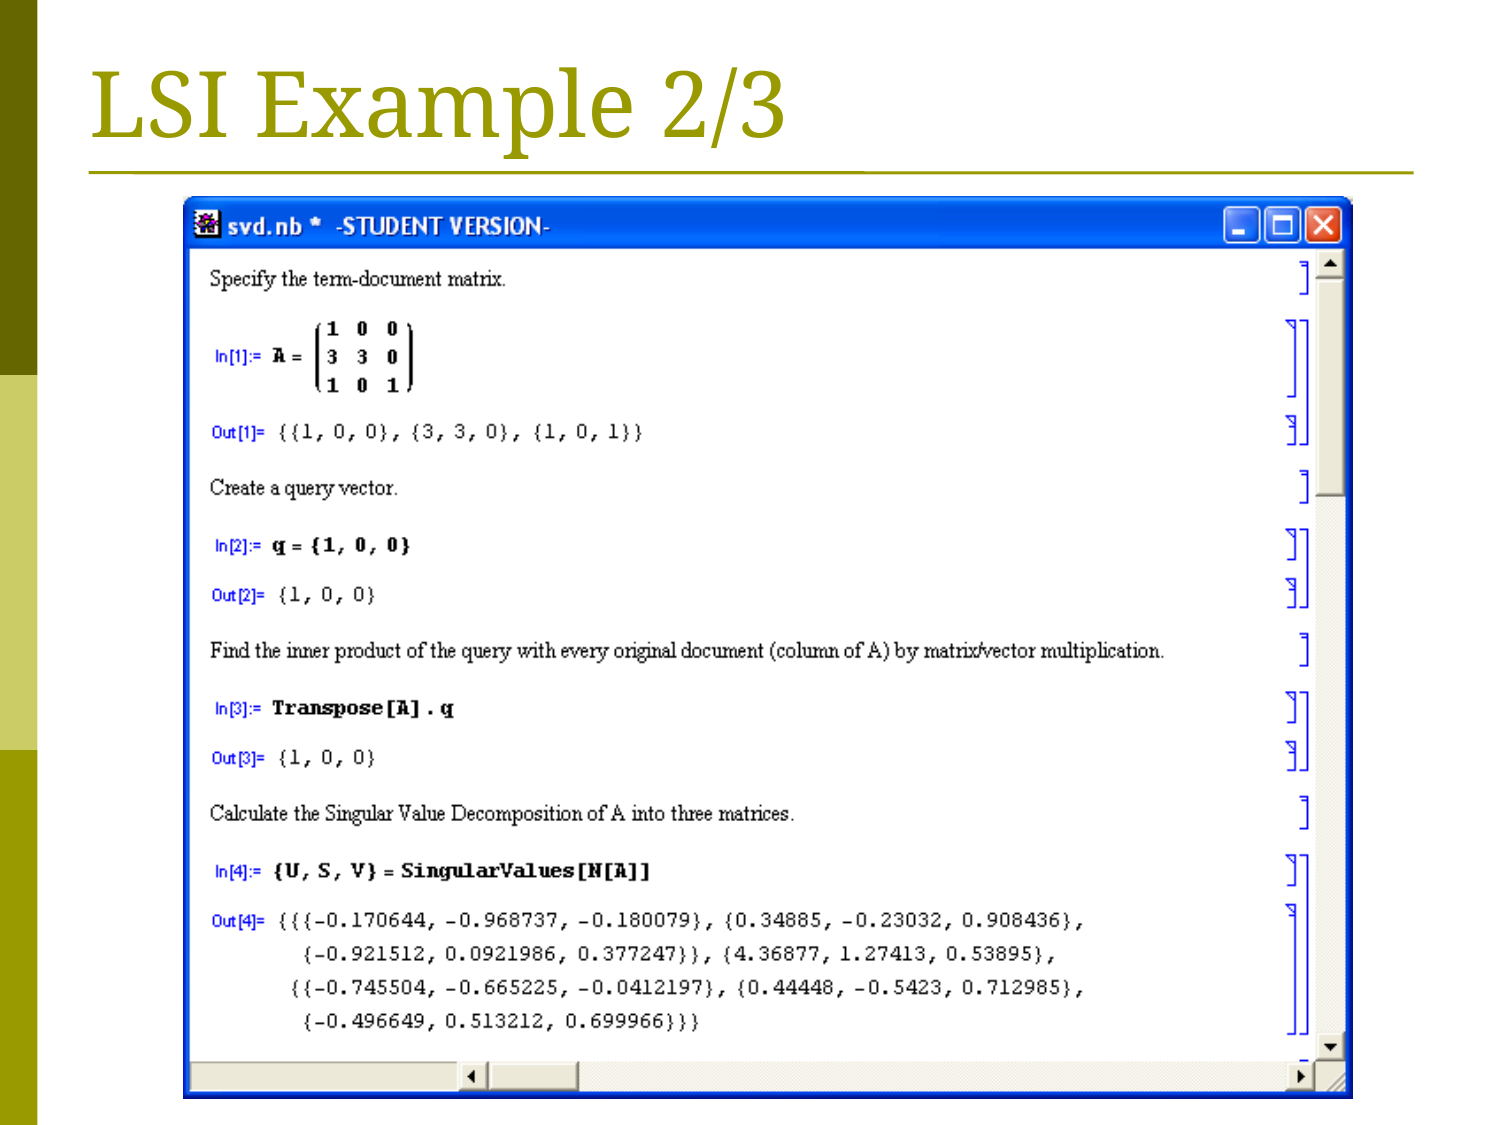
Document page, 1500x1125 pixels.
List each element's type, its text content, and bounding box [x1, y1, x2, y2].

picture [183, 196, 1353, 1099]
title LSI Example 2/3 [75, 45, 1426, 173]
